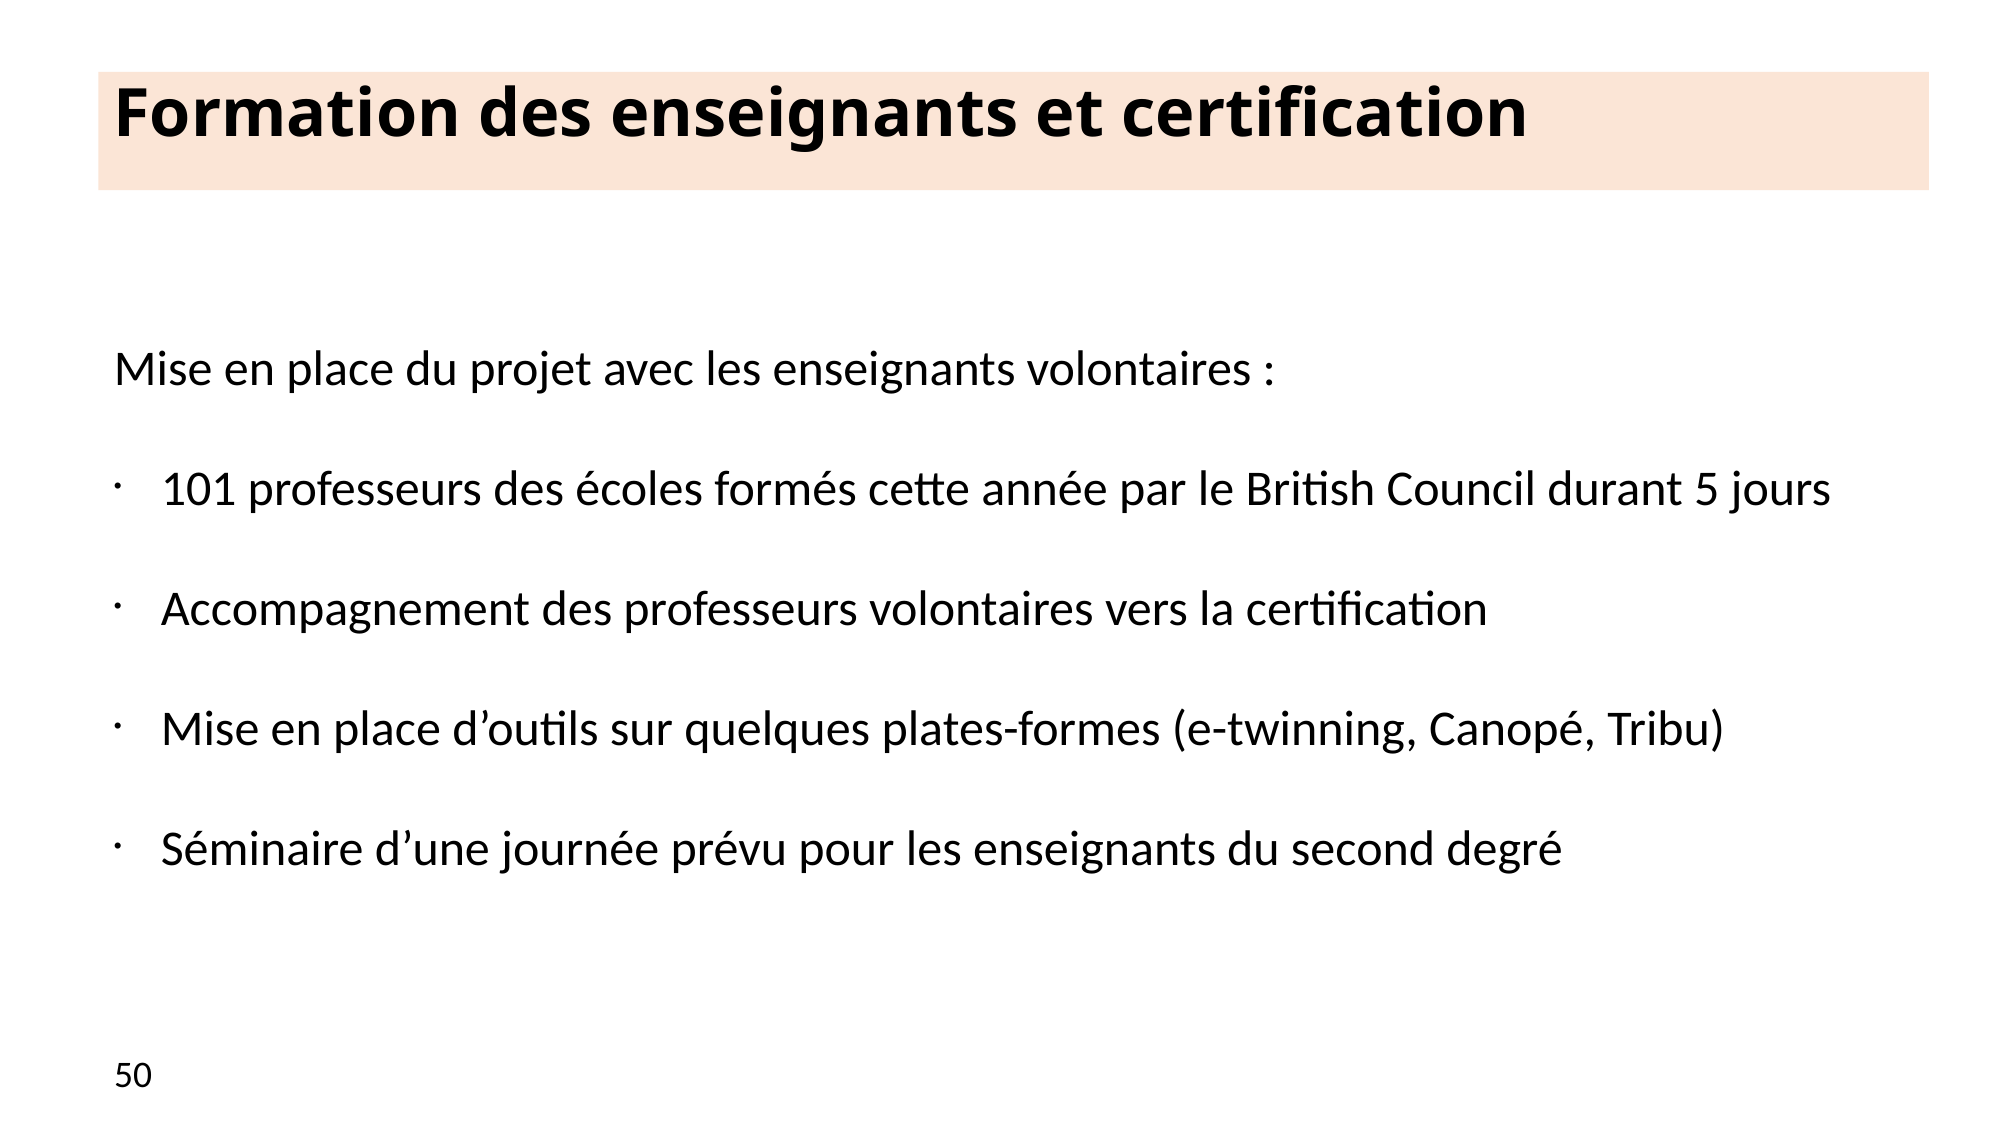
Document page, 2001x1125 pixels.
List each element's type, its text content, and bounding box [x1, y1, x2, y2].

text_box Mise en place du projet avec les enseignants volontaires : 101 professeurs des écoles formés cette année par le British Council durant 5 jours Accompagnement des professeurs volontaires vers la certification Mise en place d’outils sur quelques plates-formes (e-twinning, Canopé, Tribu) Séminaire d’une journée prévu pour les enseignants du second degré [99, 283, 2000, 943]
title Formation des enseignants et certification [98, 71, 1929, 191]
slide_number <numéro> [99, 1042, 1863, 1103]
